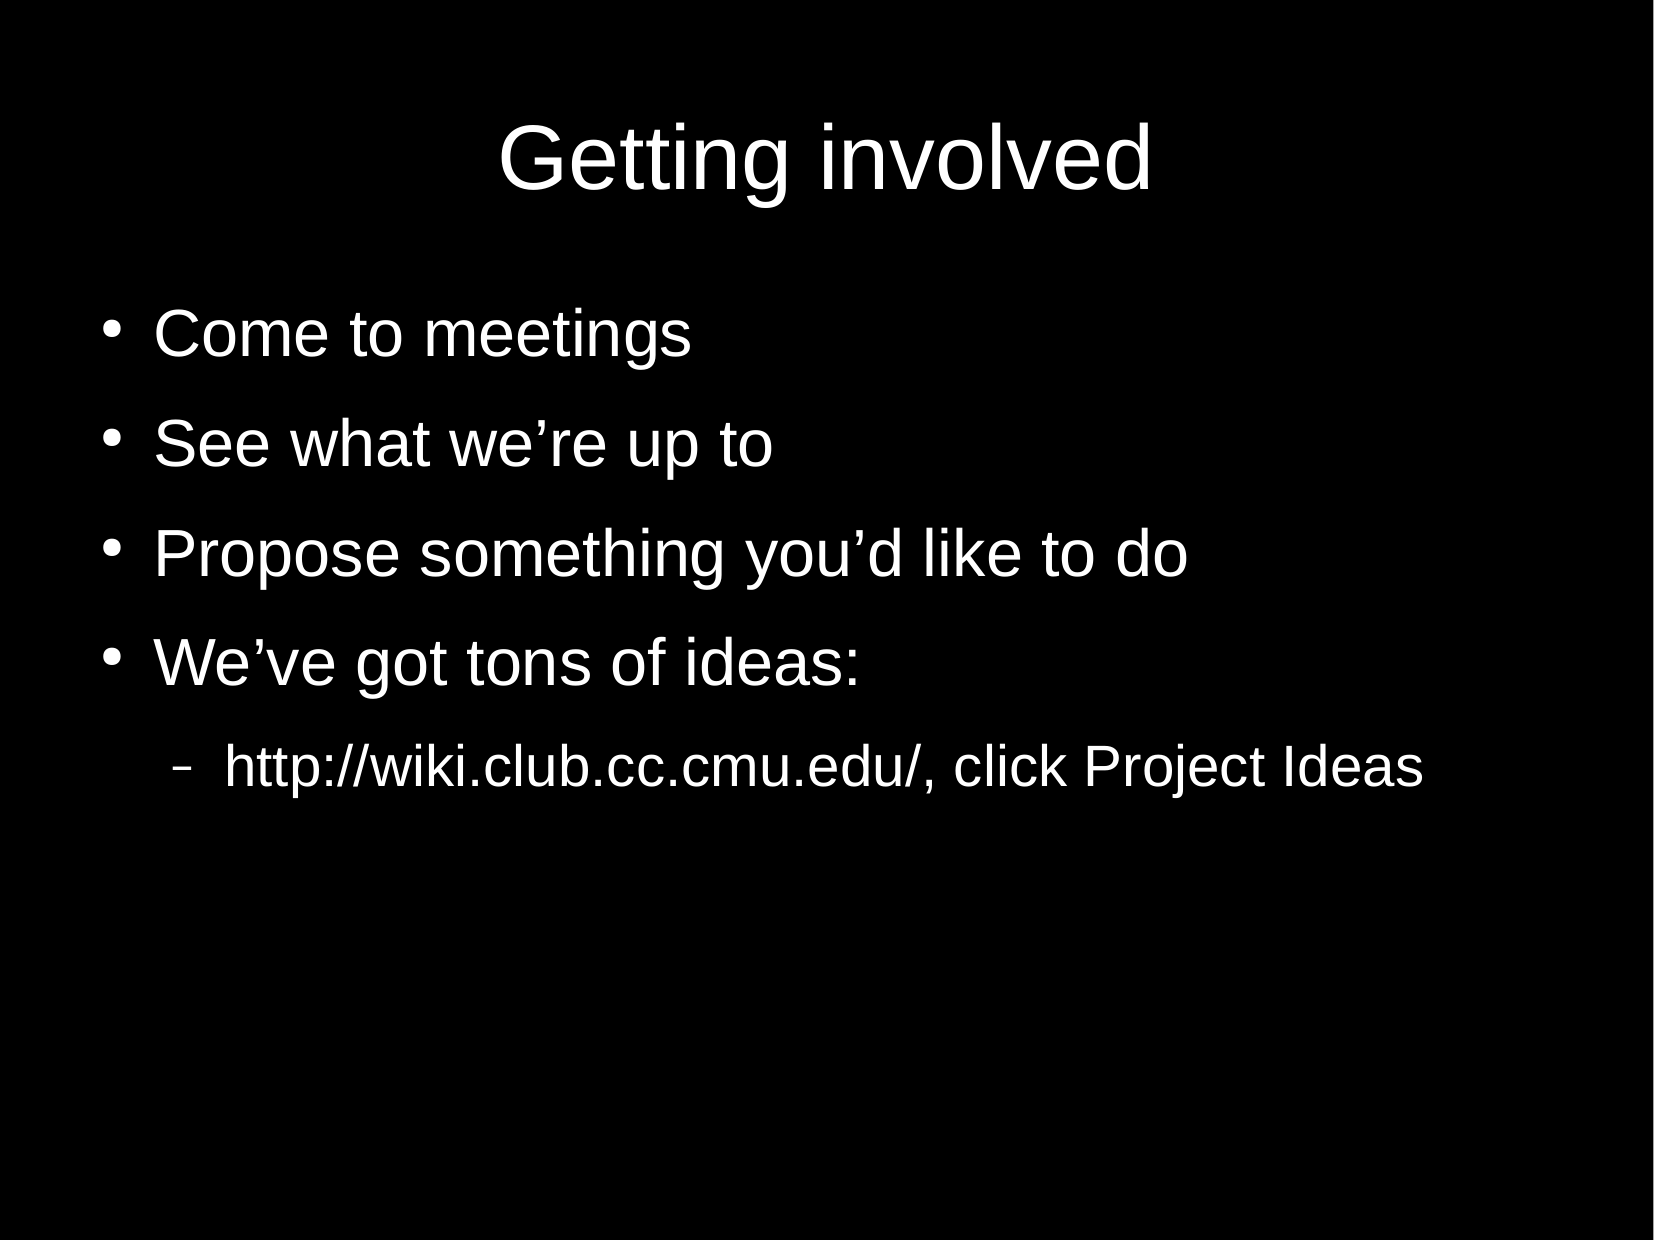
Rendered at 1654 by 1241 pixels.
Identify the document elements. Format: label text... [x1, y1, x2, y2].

list Come to meetings See what we’re up to Propose something you’d like to do We’ve got tons of ideas: http://wiki.club.cc.cmu.edu/, click Project Ideas [82, 290, 1571, 1094]
title Getting involved [82, 56, 1571, 249]
